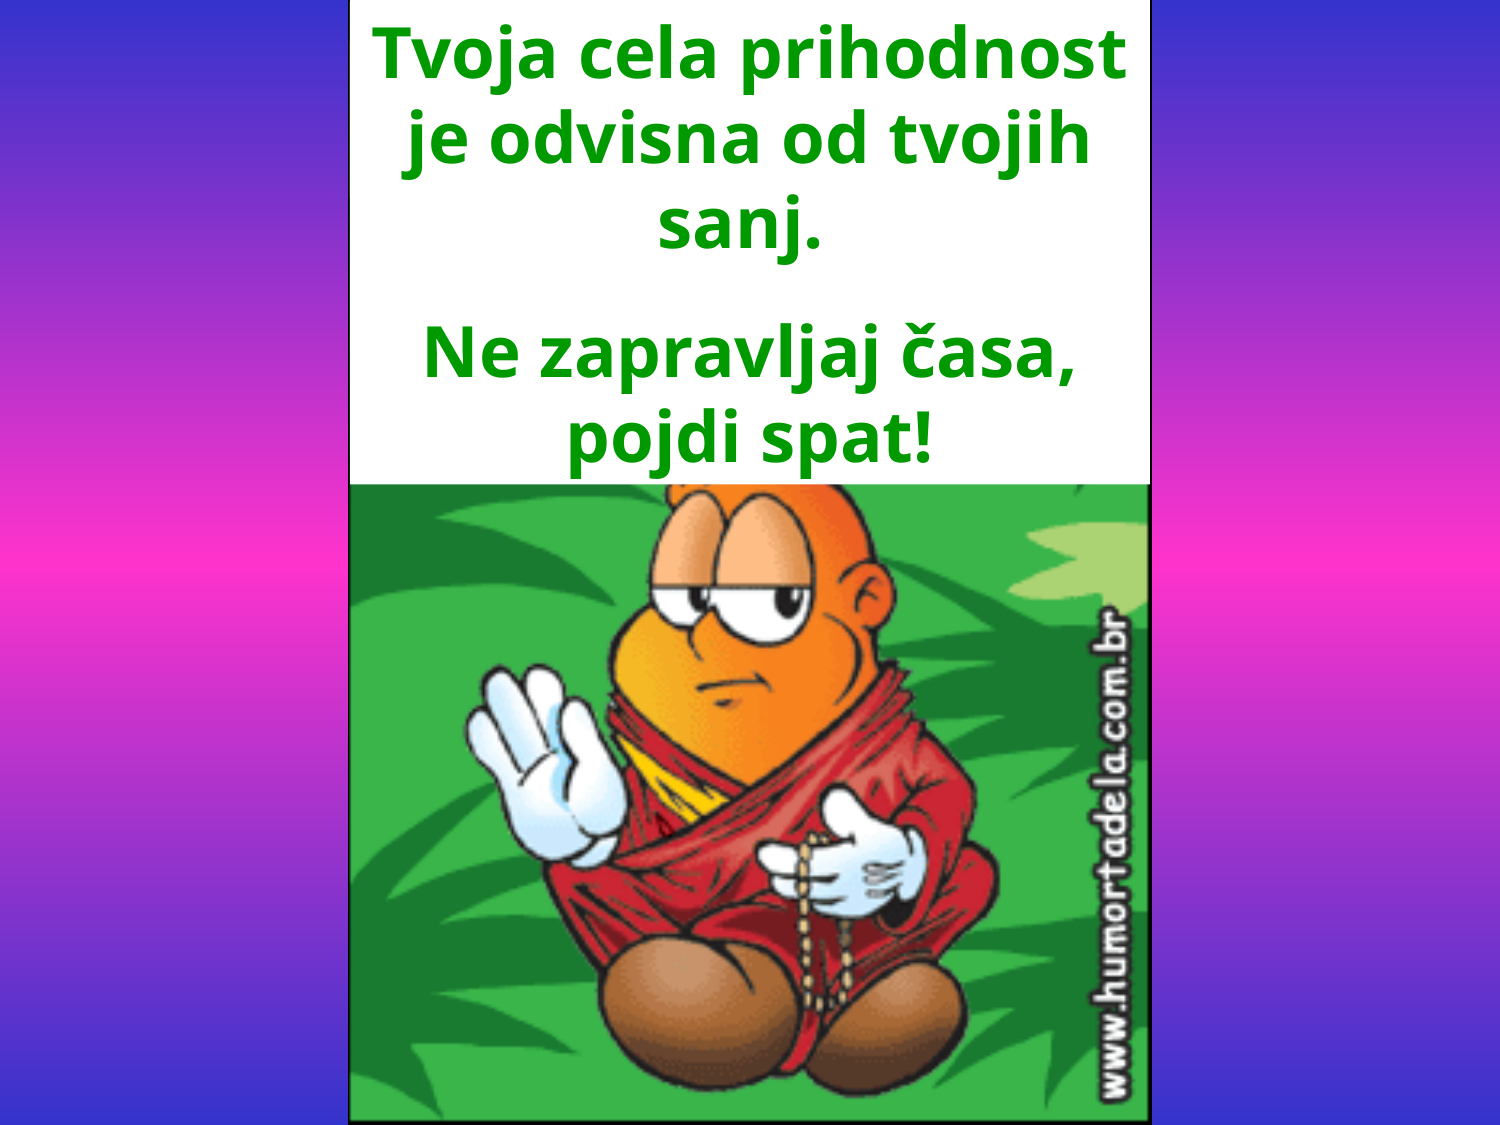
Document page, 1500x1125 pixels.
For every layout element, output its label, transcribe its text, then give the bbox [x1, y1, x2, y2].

text_box Tvoja cela prihodnost je odvisna od tvojih sanj. Ne zapravljaj časa, pojdi spat! [350, 0, 1150, 485]
picture [348, 0, 1152, 1125]
